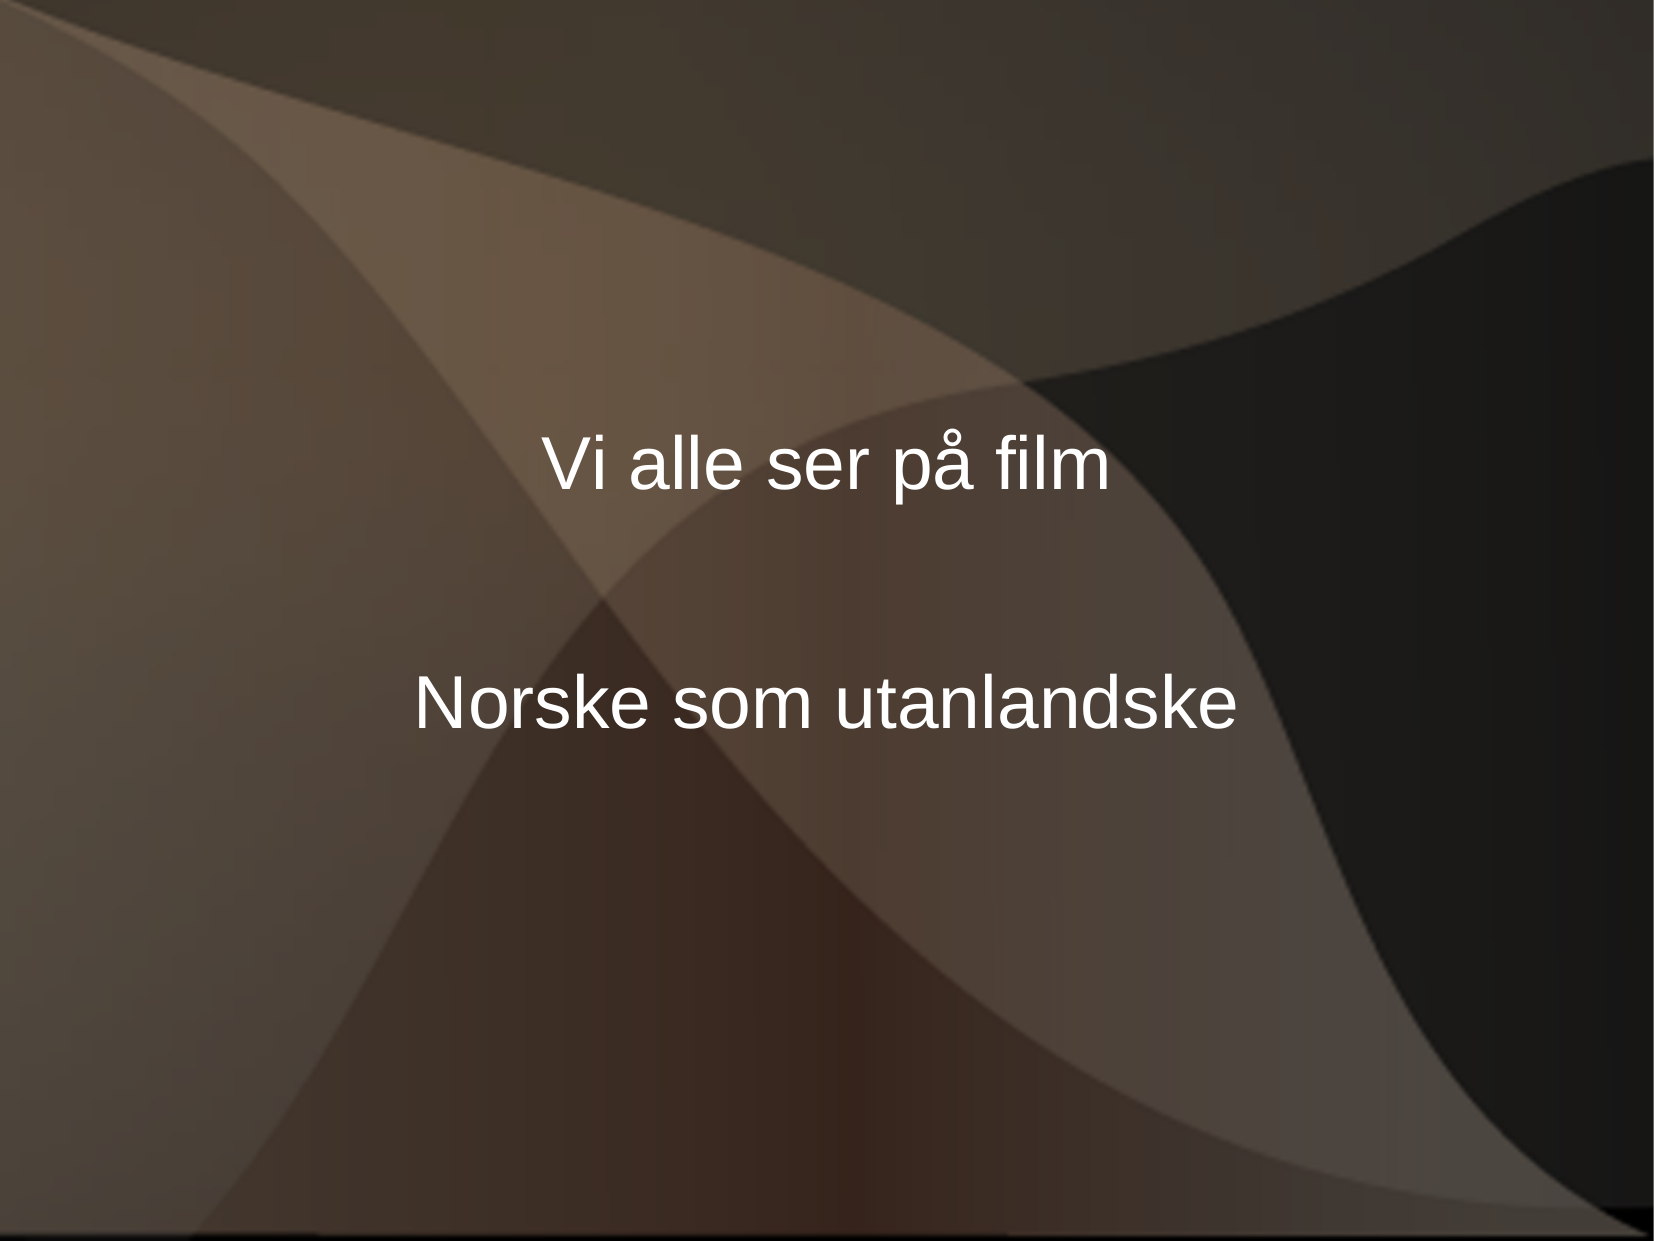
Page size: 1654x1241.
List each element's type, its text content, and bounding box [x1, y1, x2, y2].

subtitle Vi alle ser på film Norske som utanlandske [82, 49, 1571, 1109]
